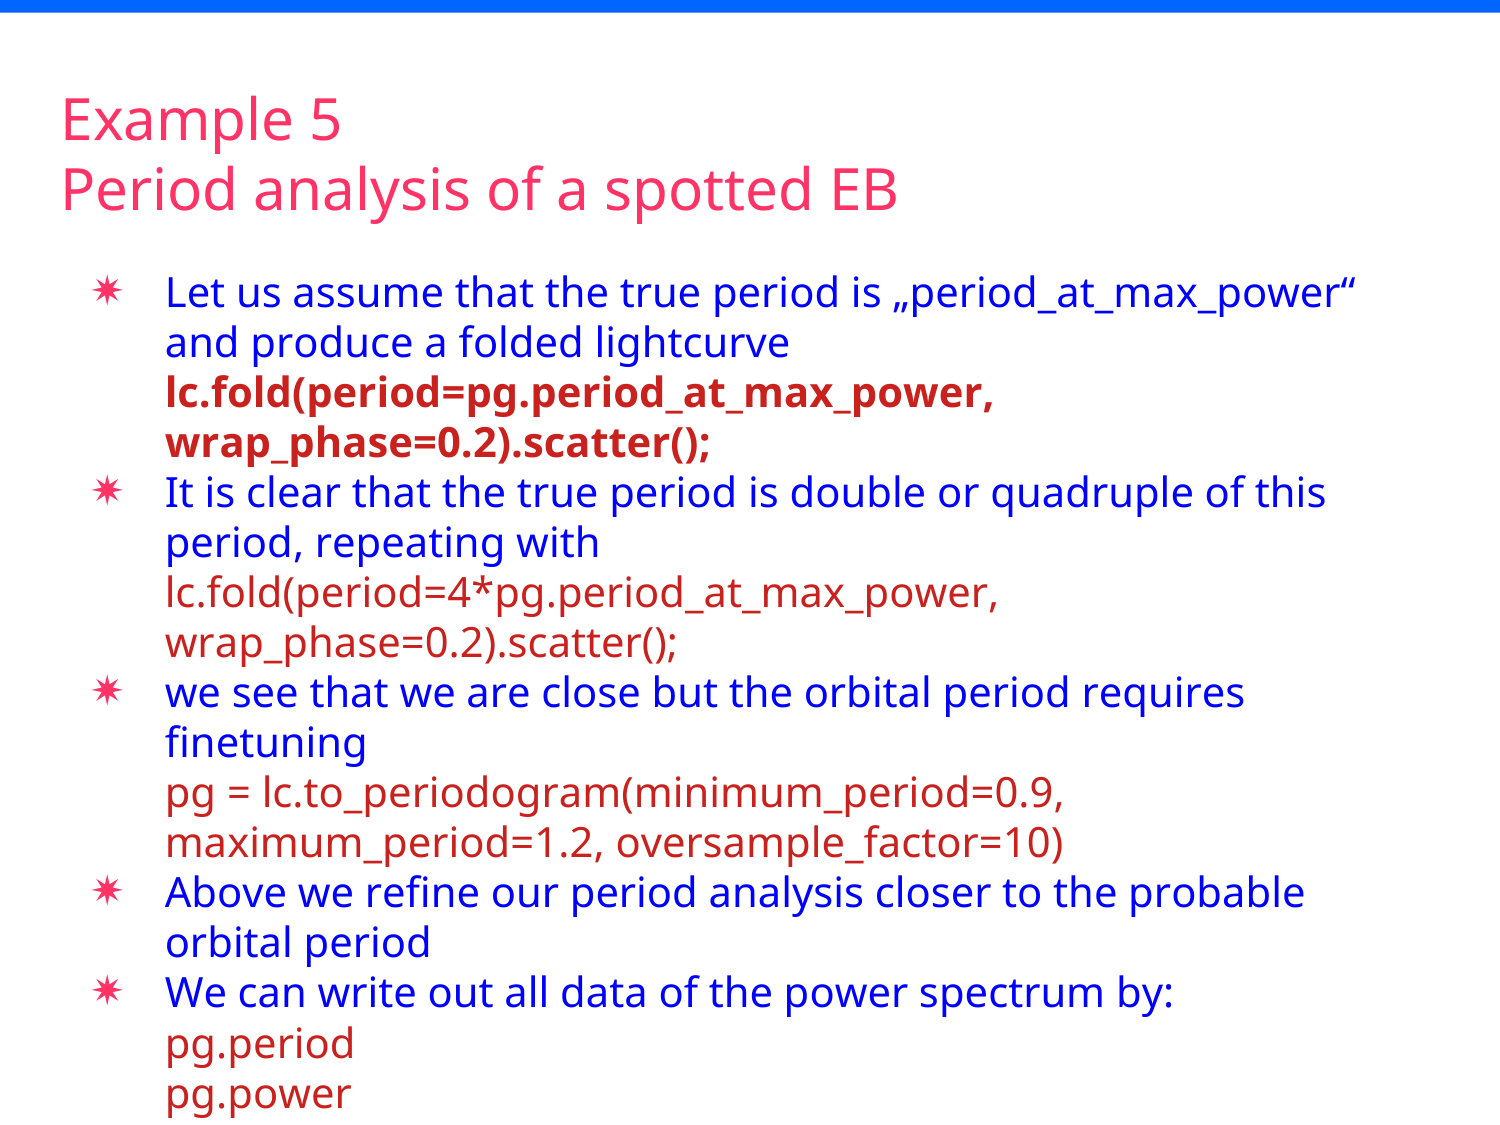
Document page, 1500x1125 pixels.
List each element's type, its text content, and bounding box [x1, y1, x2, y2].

text_box Example 5 Period analysis of a spotted EB [45, 75, 1426, 230]
text_box Let us assume that the true period is „period_at_max_power“ and produce a folded lightcurve lc.fold(period=pg.period_at_max_power, wrap_phase=0.2).scatter(); It is clear that the true period is double or quadruple of this period, repeating with lc.fold(period=4*pg.period_at_max_power, wrap_phase=0.2).scatter(); we see that we are close but the orbital period requires finetuning pg = lc.to_periodogram(minimum_period=0.9, maximum_period=1.2, oversample_factor=10) Above we refine our period analysis closer to the probable orbital period We can write out all data of the power spectrum by: pg.period pg.power [75, 258, 1426, 1124]
